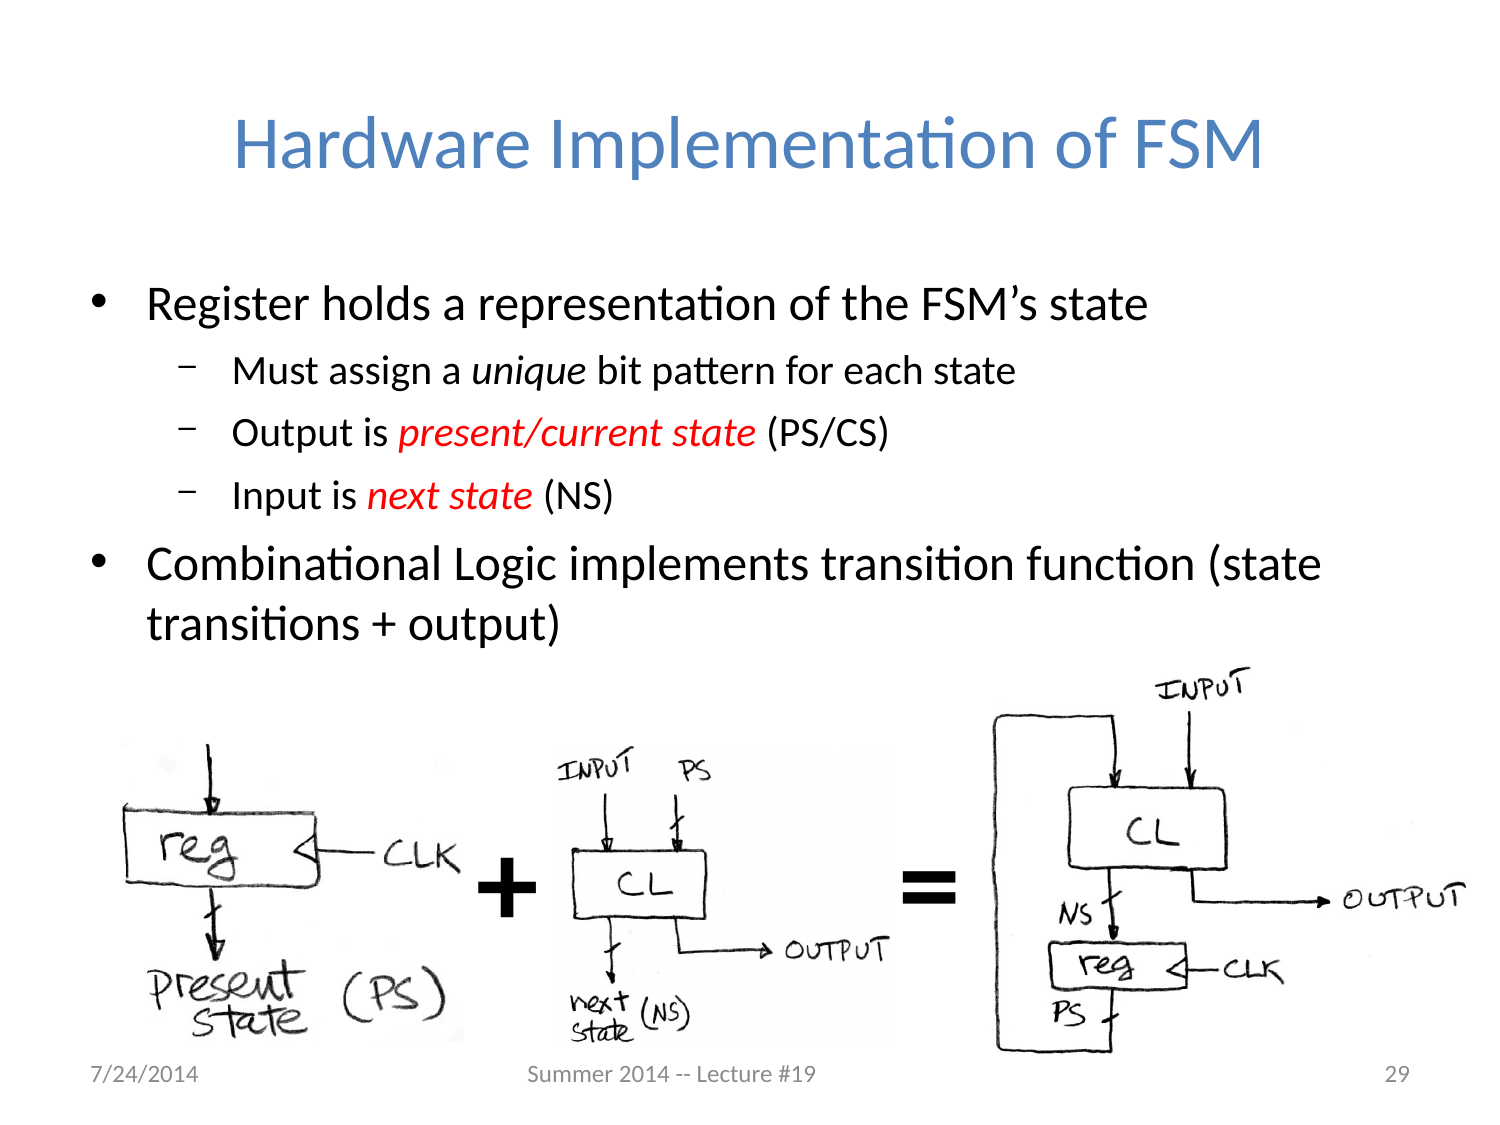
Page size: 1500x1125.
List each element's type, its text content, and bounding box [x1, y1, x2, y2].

slide_number 7/24/2014 [75, 1042, 425, 1103]
list Register holds a representation of the FSM’s state Must assign a unique bit pattern for each state Output is present/current state (PS/CS) Input is next state (NS) Combinational Logic implements transition function (state transitions + output) [75, 262, 1425, 768]
picture [120, 768, 464, 1041]
picture [554, 768, 895, 1042]
title Hardware Implementation of FSM [75, 45, 1425, 233]
text_box = [883, 794, 976, 961]
picture [989, 664, 1473, 1055]
slide_number <number> [1074, 1055, 1425, 1103]
text_box + [461, 795, 554, 961]
footer Summer 2014 -- Lecture #19 [512, 1042, 988, 1103]
